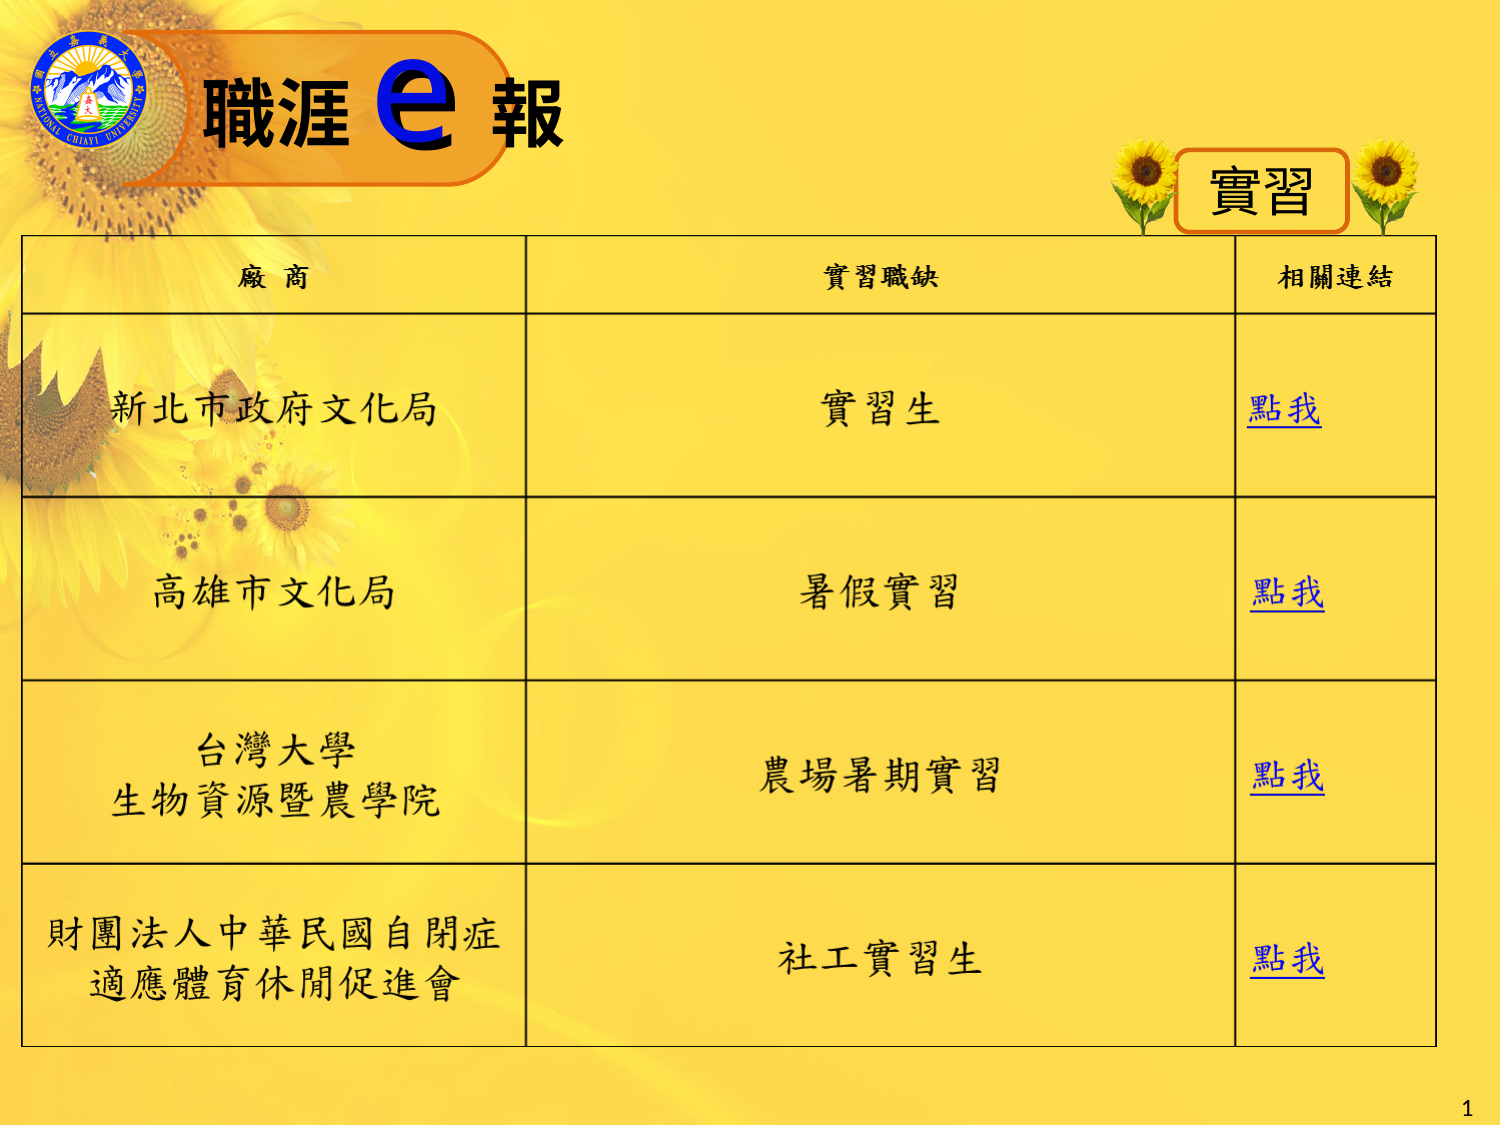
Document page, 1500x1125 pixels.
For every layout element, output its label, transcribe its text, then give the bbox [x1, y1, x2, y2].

picture [29, 30, 148, 150]
text_box 職涯e報 [186, 0, 609, 181]
text_box 1 [1445, 1084, 1490, 1125]
picture [21, 135, 1437, 1047]
text_box 實習 [1194, 149, 1333, 231]
text_box [123, 130, 469, 185]
text_box [123, 32, 186, 86]
